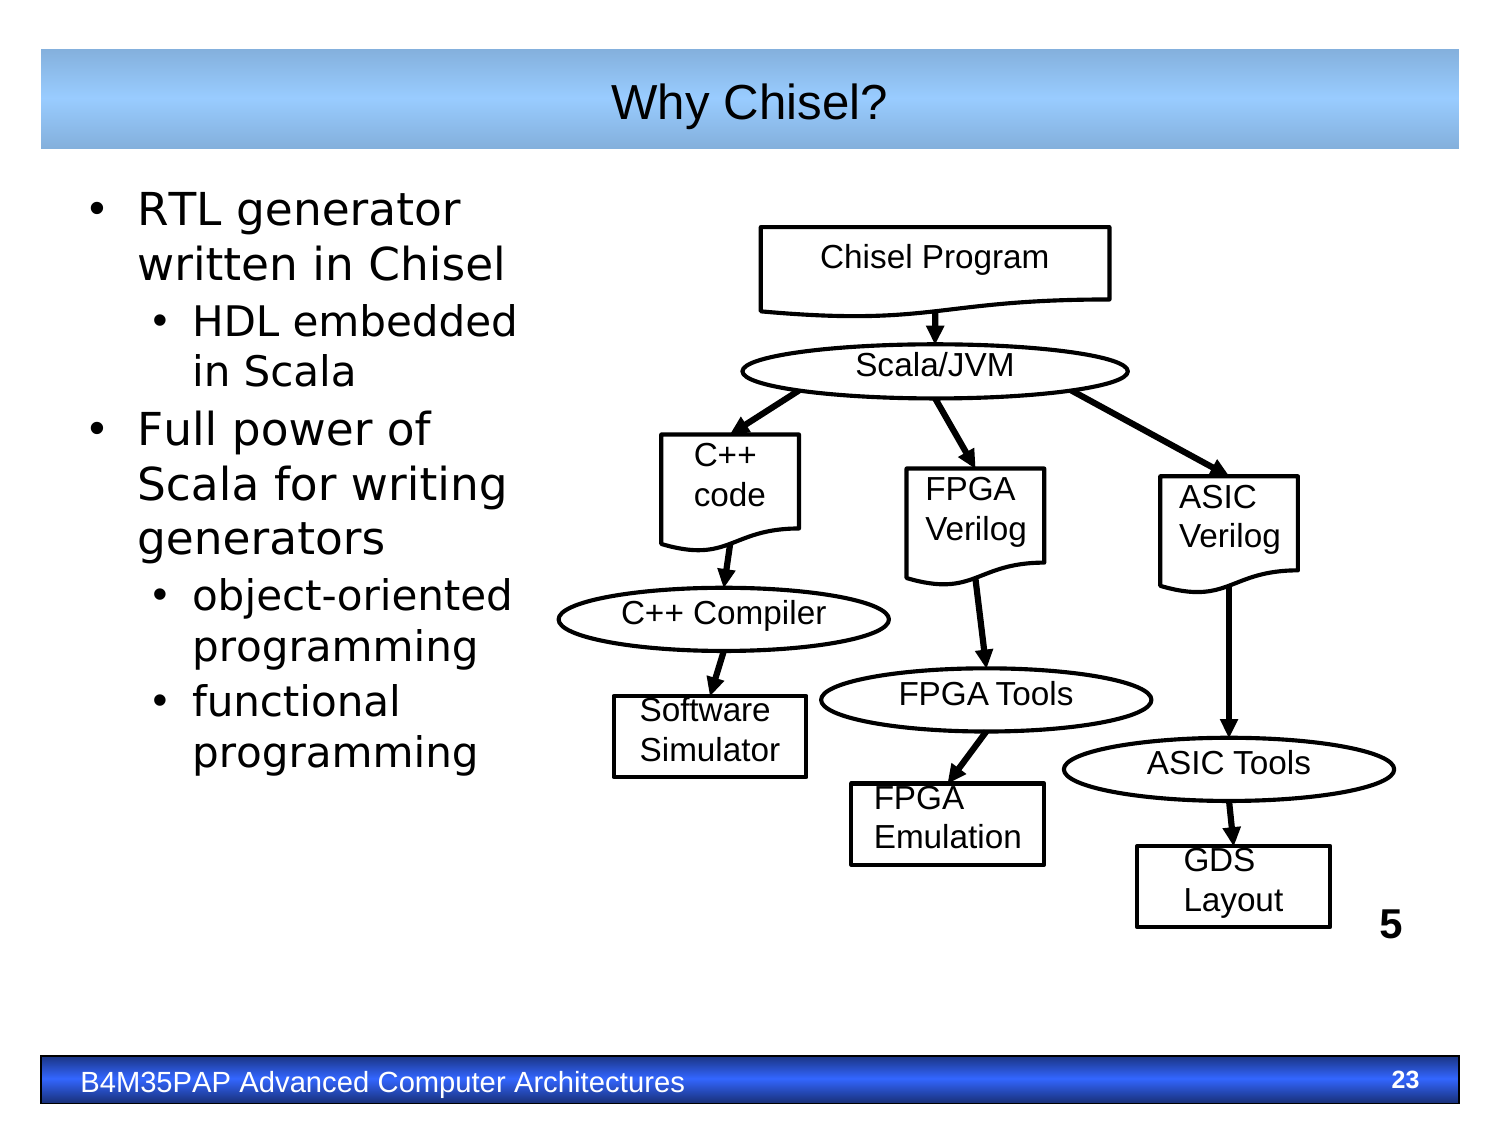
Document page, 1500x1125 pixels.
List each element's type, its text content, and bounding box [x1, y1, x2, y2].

text_box [824, 676, 1149, 729]
text_box [974, 786, 1042, 863]
text_box Verilog [1179, 517, 1281, 566]
text_box [616, 698, 639, 775]
text_box GDS [1183, 841, 1266, 881]
text_box [910, 671, 1062, 675]
text_box ASIC [1179, 478, 1267, 517]
text_box [974, 648, 994, 669]
text_box [717, 567, 736, 588]
text_box [1208, 459, 1230, 477]
text_box [1016, 349, 1125, 393]
text_box C++ Compiler [620, 594, 827, 643]
text_box [636, 643, 812, 648]
text_box [1163, 479, 1295, 589]
text_box [1266, 848, 1328, 925]
title Why Chisel? [41, 49, 1459, 149]
text_box [925, 325, 945, 345]
text_box [1219, 719, 1239, 738]
text_box [957, 447, 976, 469]
text_box C++ [693, 436, 767, 476]
text_box [909, 471, 1042, 582]
text_box [947, 762, 967, 784]
text_box [781, 698, 804, 775]
text_box Simulator [639, 731, 781, 780]
text_box FPGA [873, 779, 974, 818]
text_box [706, 675, 725, 697]
text_box [1158, 740, 1300, 744]
text_box ASIC Tools [1146, 744, 1313, 793]
text_box [652, 590, 795, 594]
text_box 5 [1379, 901, 1421, 948]
text_box [731, 416, 751, 432]
text_box [1139, 848, 1183, 925]
text_box Verilog [925, 510, 1028, 559]
text_box [763, 230, 1107, 314]
text_box [1067, 745, 1391, 798]
text_box [561, 598, 620, 641]
text_box [1222, 826, 1242, 847]
text_box [664, 437, 796, 548]
list RTL generator written in Chisel HDL embedded in Scala Full power of Scala for writing generators object-oriented programming functional programming [75, 172, 550, 925]
text_box FPGA Tools [898, 675, 1077, 723]
text_box Chisel Program [820, 238, 1050, 287]
text_box Emulation [873, 818, 1023, 867]
text_box [853, 786, 873, 863]
text_box code [693, 476, 767, 524]
text_box FPGA [925, 470, 1026, 510]
text_box Software [639, 691, 781, 731]
text_box [745, 349, 855, 393]
text_box Layout [1183, 881, 1283, 930]
text_box [827, 597, 886, 641]
text_box Scala/JVM [855, 346, 1016, 395]
